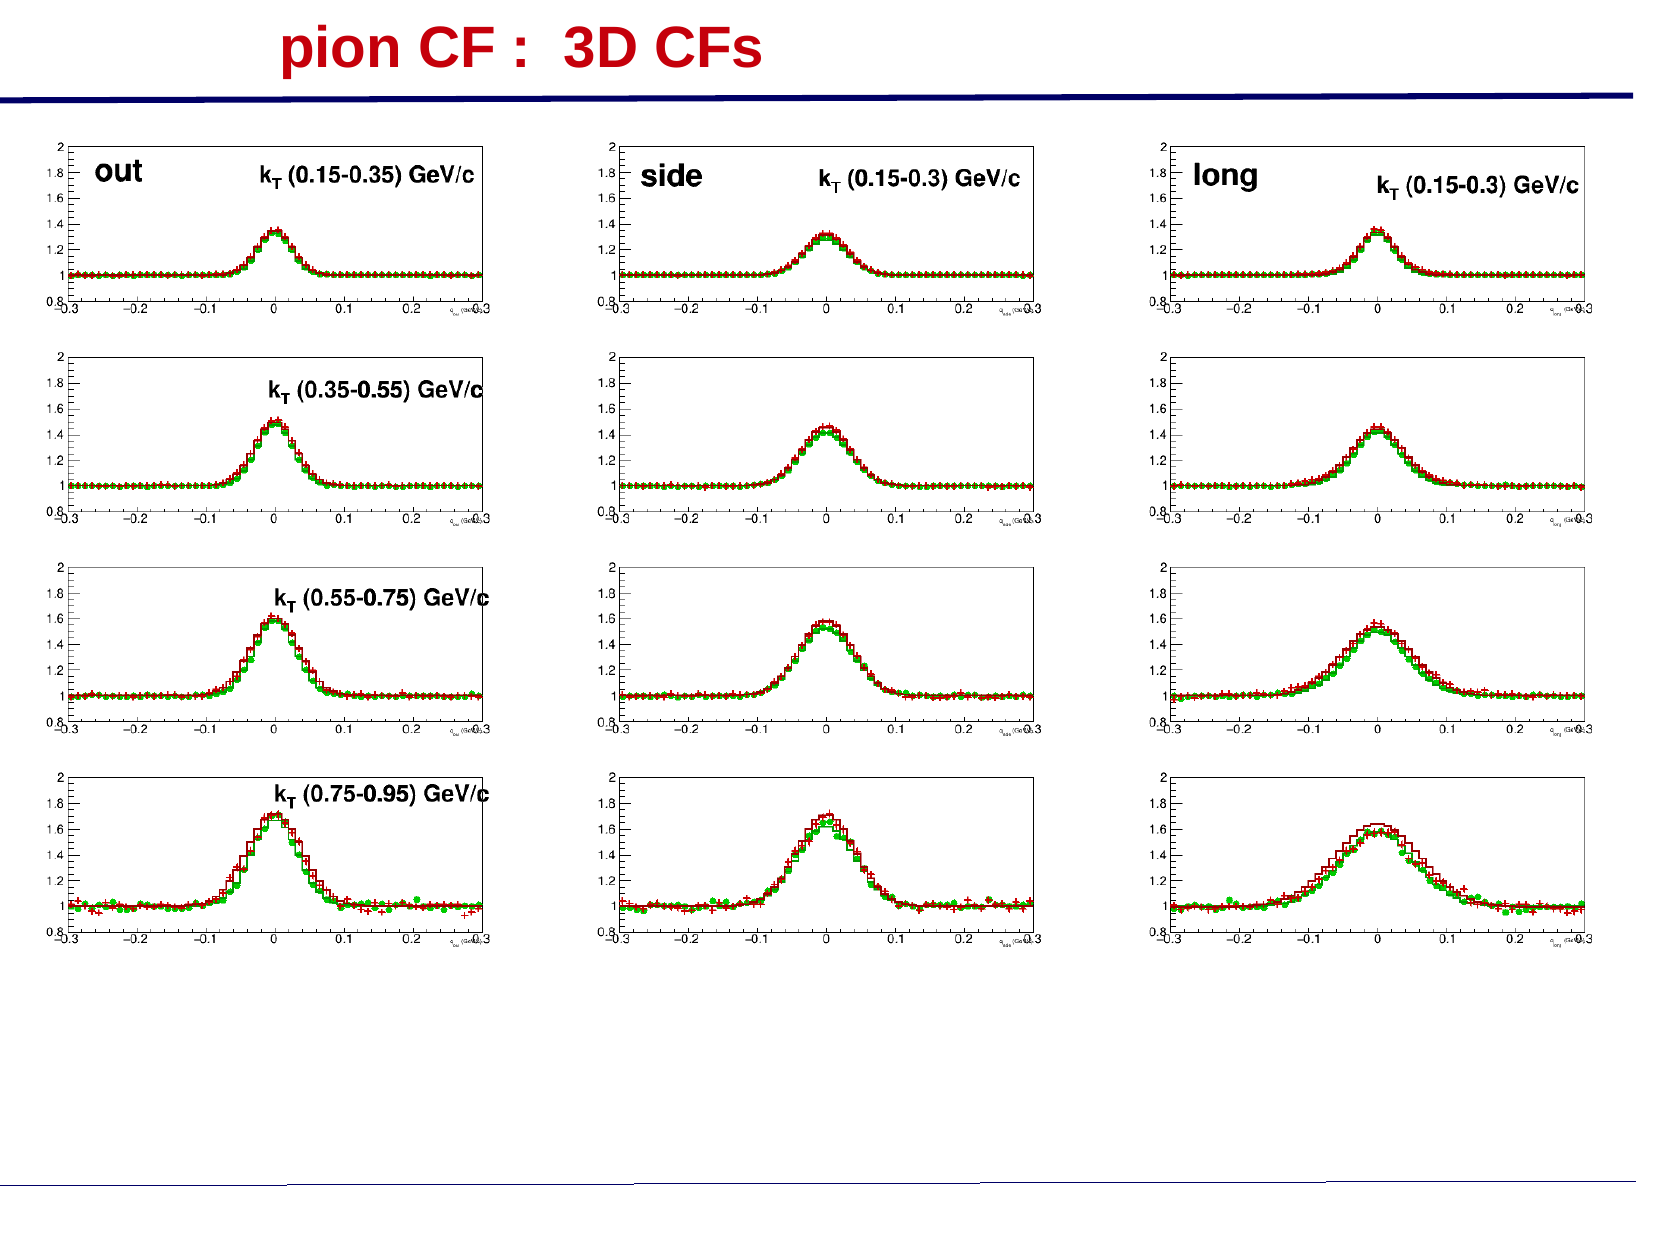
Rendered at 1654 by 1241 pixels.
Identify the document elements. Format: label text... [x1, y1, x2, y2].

picture [0, 119, 1654, 960]
text_box [23, 968, 1654, 1205]
title pion CF : 3D CFs [35, 0, 1607, 95]
